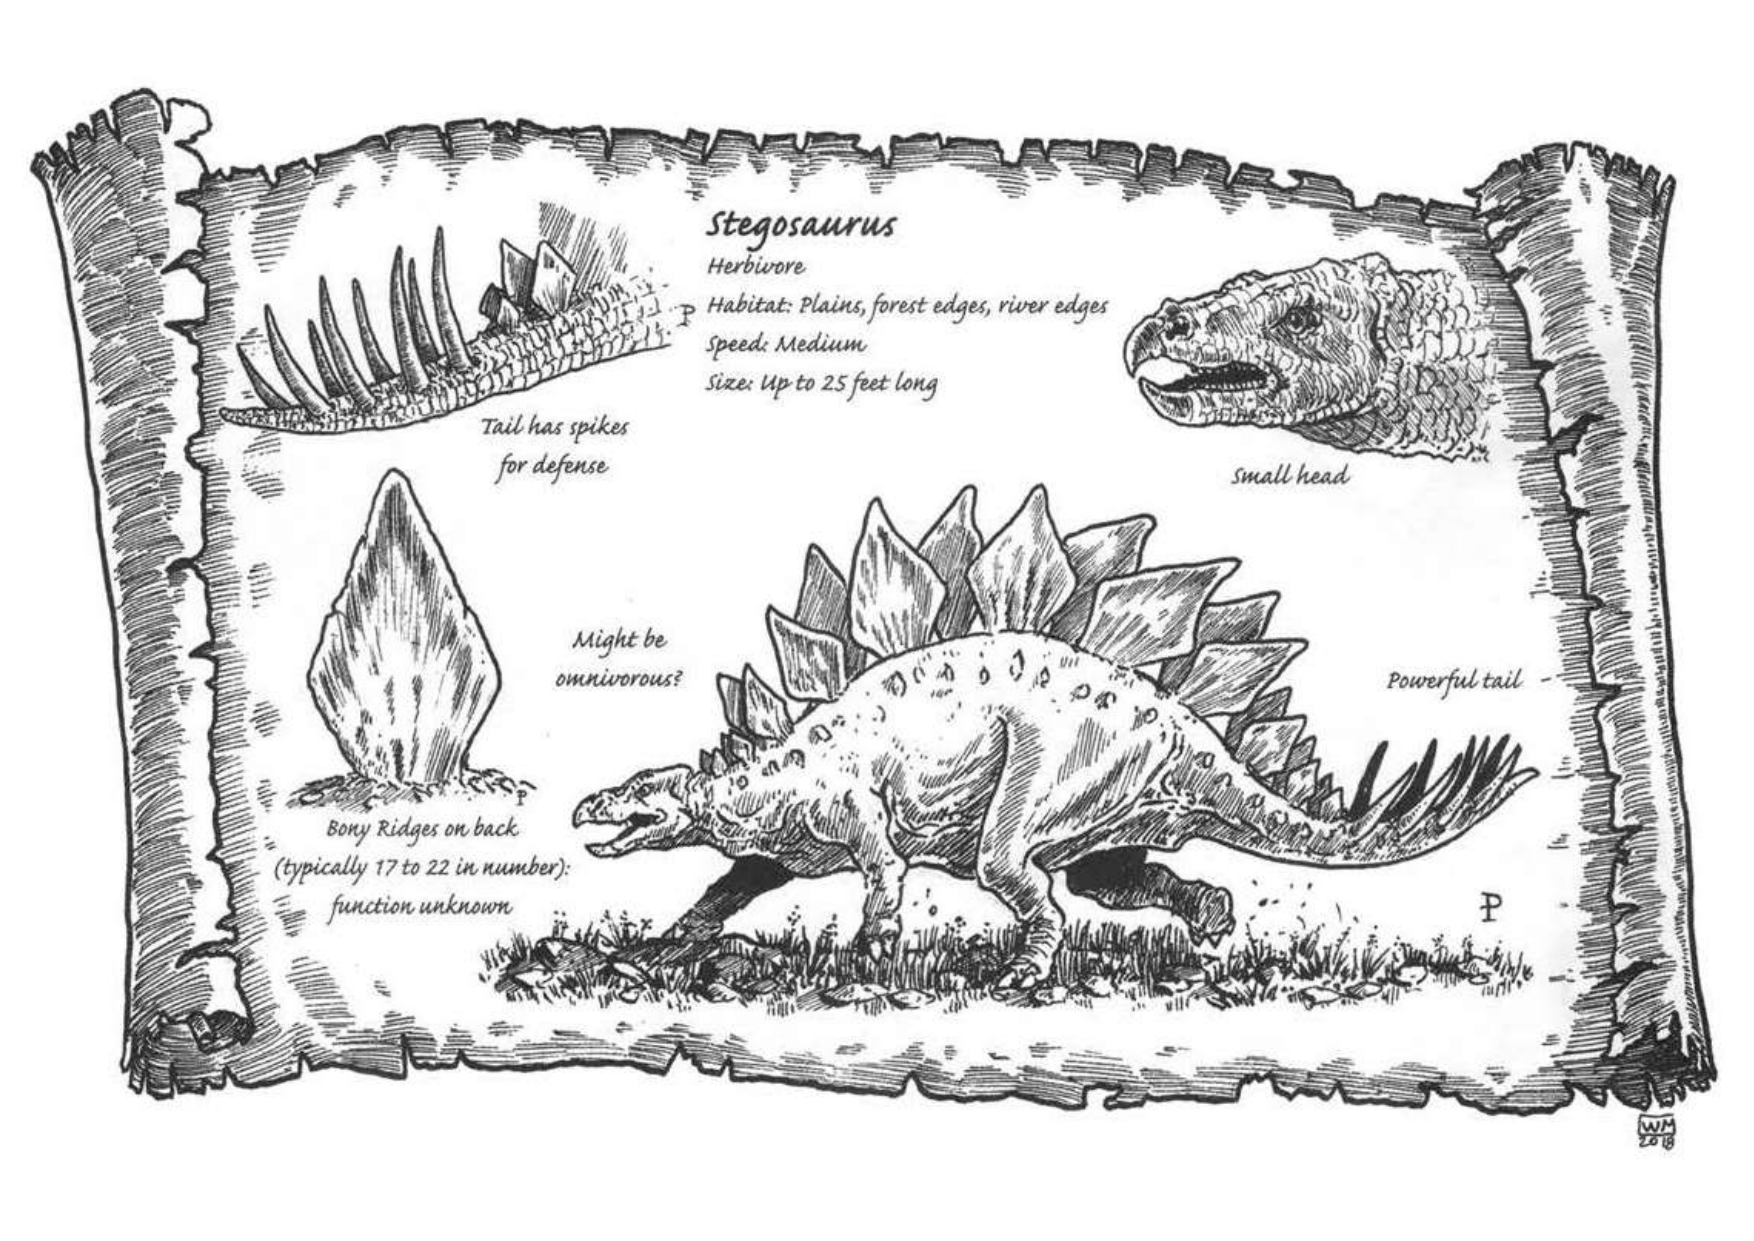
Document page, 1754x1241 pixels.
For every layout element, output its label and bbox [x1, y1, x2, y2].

picture [22, 76, 1732, 1164]
